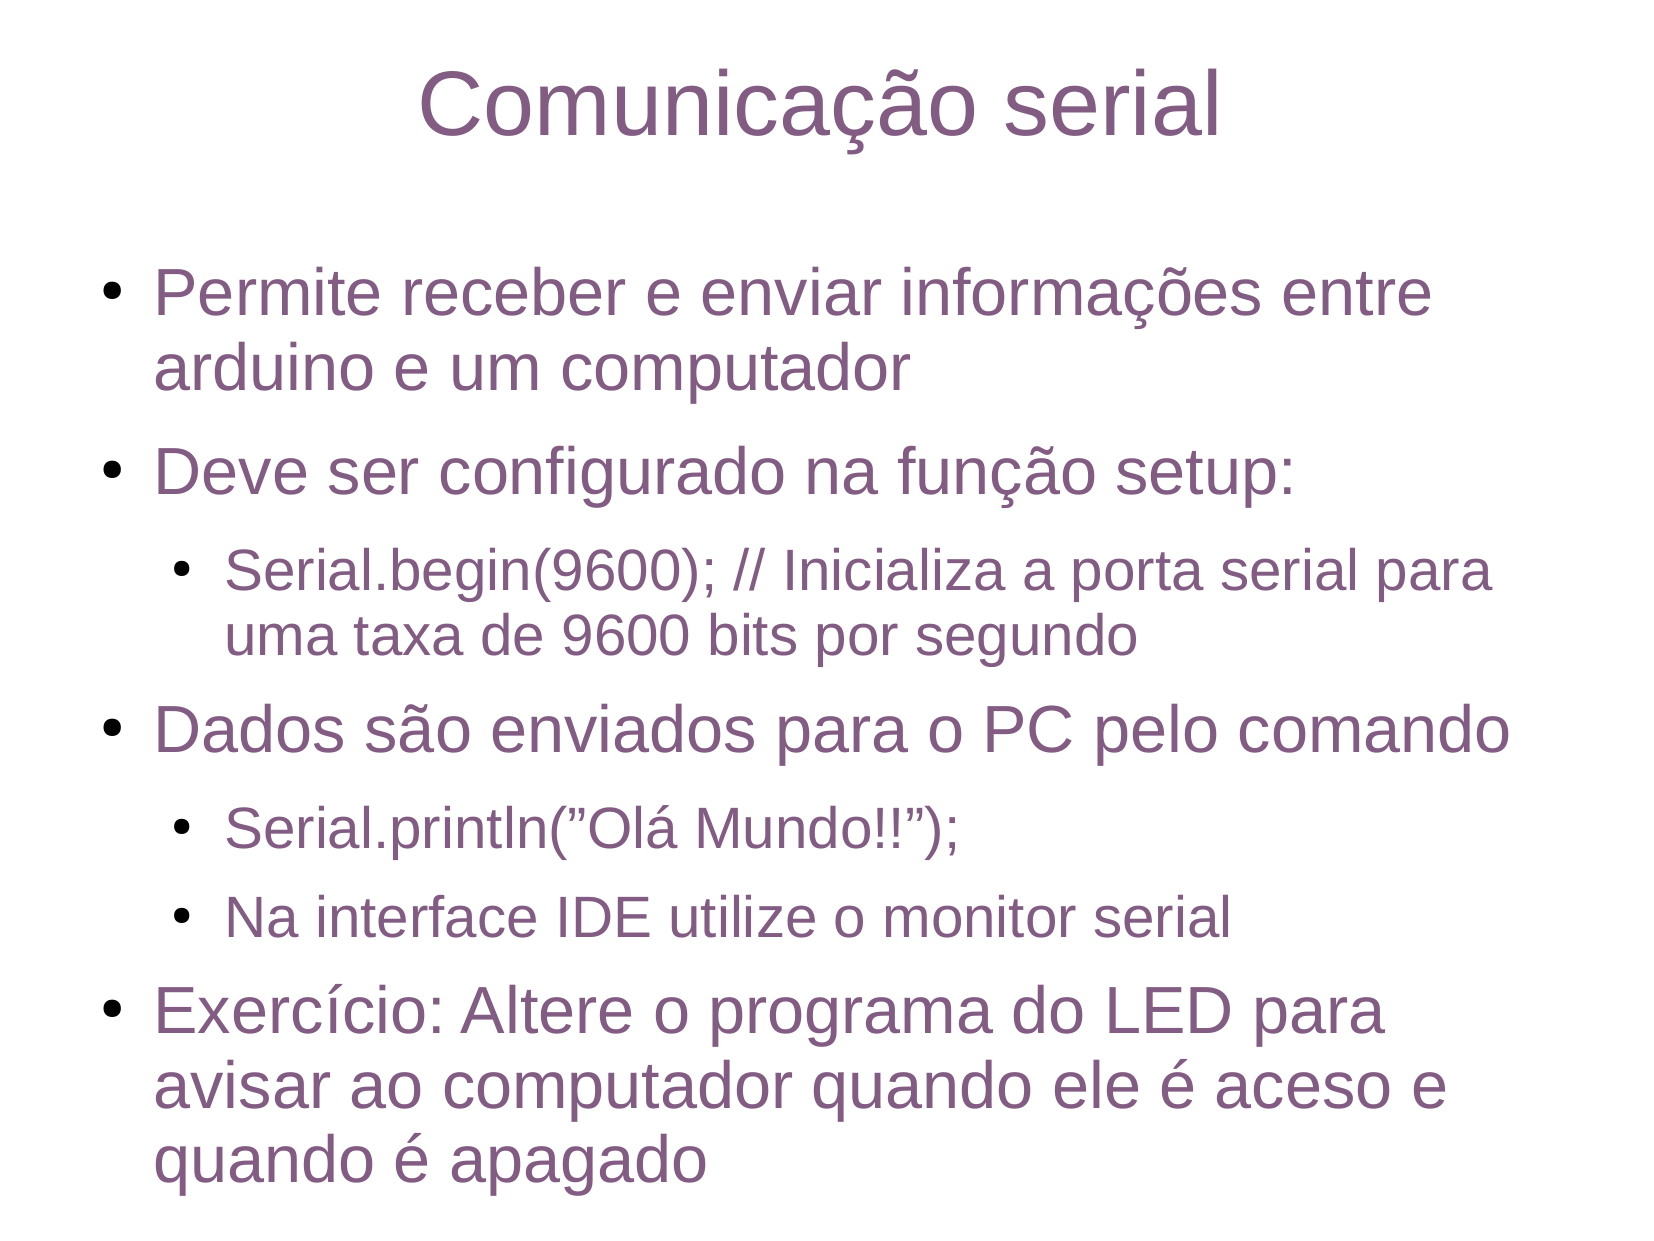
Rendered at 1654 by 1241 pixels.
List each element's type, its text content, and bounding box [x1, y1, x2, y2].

title Comunicação serial [76, 0, 1565, 208]
list Permite receber e enviar informações entre arduino e um computador Deve ser configurado na função setup: Serial.begin(9600); // Inicializa a porta serial para uma taxa de 9600 bits por segundo Dados são enviados para o PC pelo comando Serial.println(”Olá Mundo!!”); Na interface IDE utilize o monitor serial Exercício: Altere o programa do LED para avisar ao computador quando ele é aceso e quando é apagado [82, 254, 1571, 1198]
